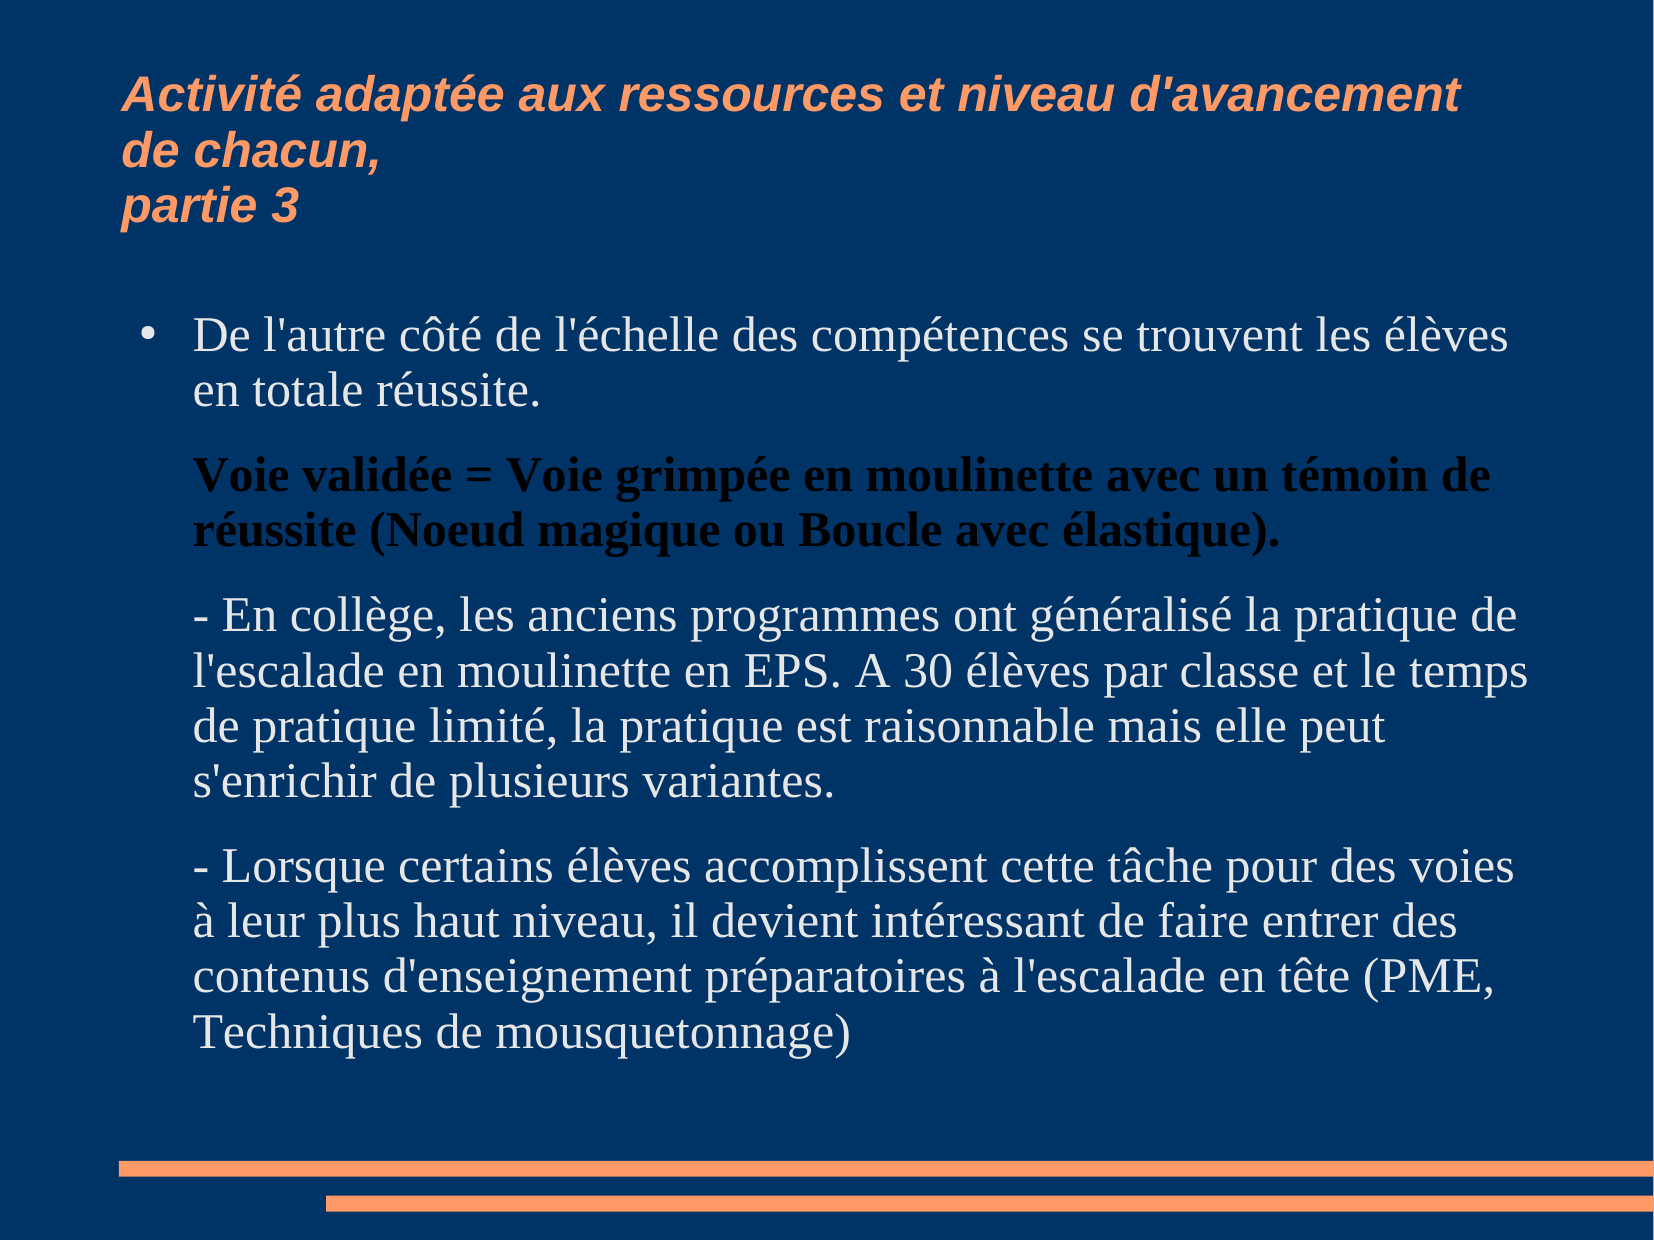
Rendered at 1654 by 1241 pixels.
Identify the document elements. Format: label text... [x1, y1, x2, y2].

title Activité adaptée aux ressources et niveau d'avancement de chacun, partie 3 [121, 46, 1534, 254]
list De l'autre côté de l'échelle des compétences se trouvent les élèves en totale réussite. Voie validée = Voie grimpée en moulinette avec un témoin de réussite (Noeud magique ou Boucle avec élastique). - En collège, les anciens programmes ont généralisé la pratique de l'escalade en moulinette en EPS. A 30 élèves par classe et le temps de pratique limité, la pratique est raisonnable mais elle peut s'enrichir de plusieurs variantes. - Lorsque certains élèves accomplissent cette tâche pour des voies à leur plus haut niveau, il devient intéressant de faire entrer des contenus d'enseignement préparatoires à l'escalade en tête (PME, Techniques de mousquetonnage) [121, 307, 1534, 1089]
